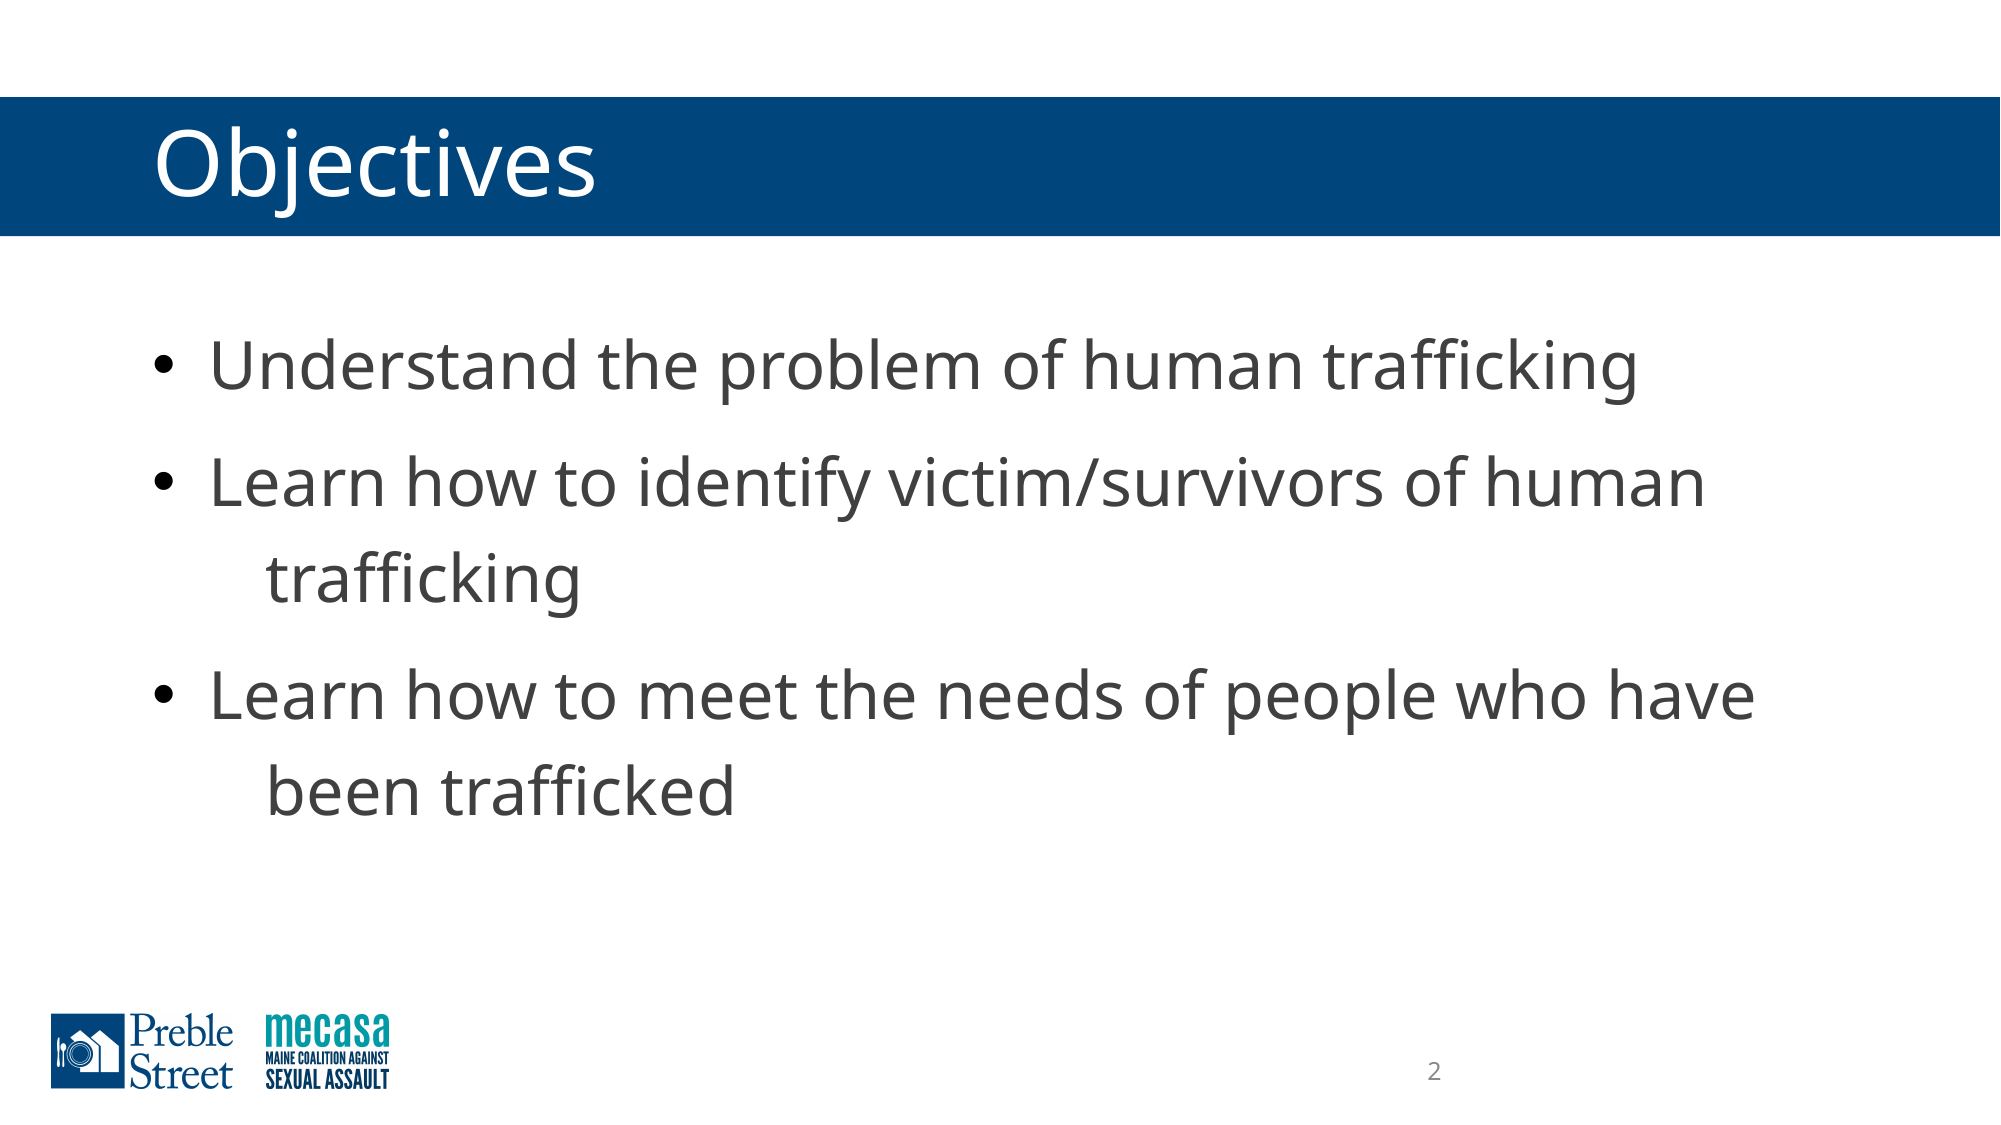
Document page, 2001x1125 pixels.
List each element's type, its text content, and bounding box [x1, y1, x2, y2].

text_box Objectives [137, 57, 1863, 276]
slide_number 2 [1412, 1042, 1863, 1103]
list Understand the problem of human trafficking Learn how to identify victim/survivors of human trafficking Learn how to meet the needs of people who have been trafficked [137, 299, 1863, 1014]
